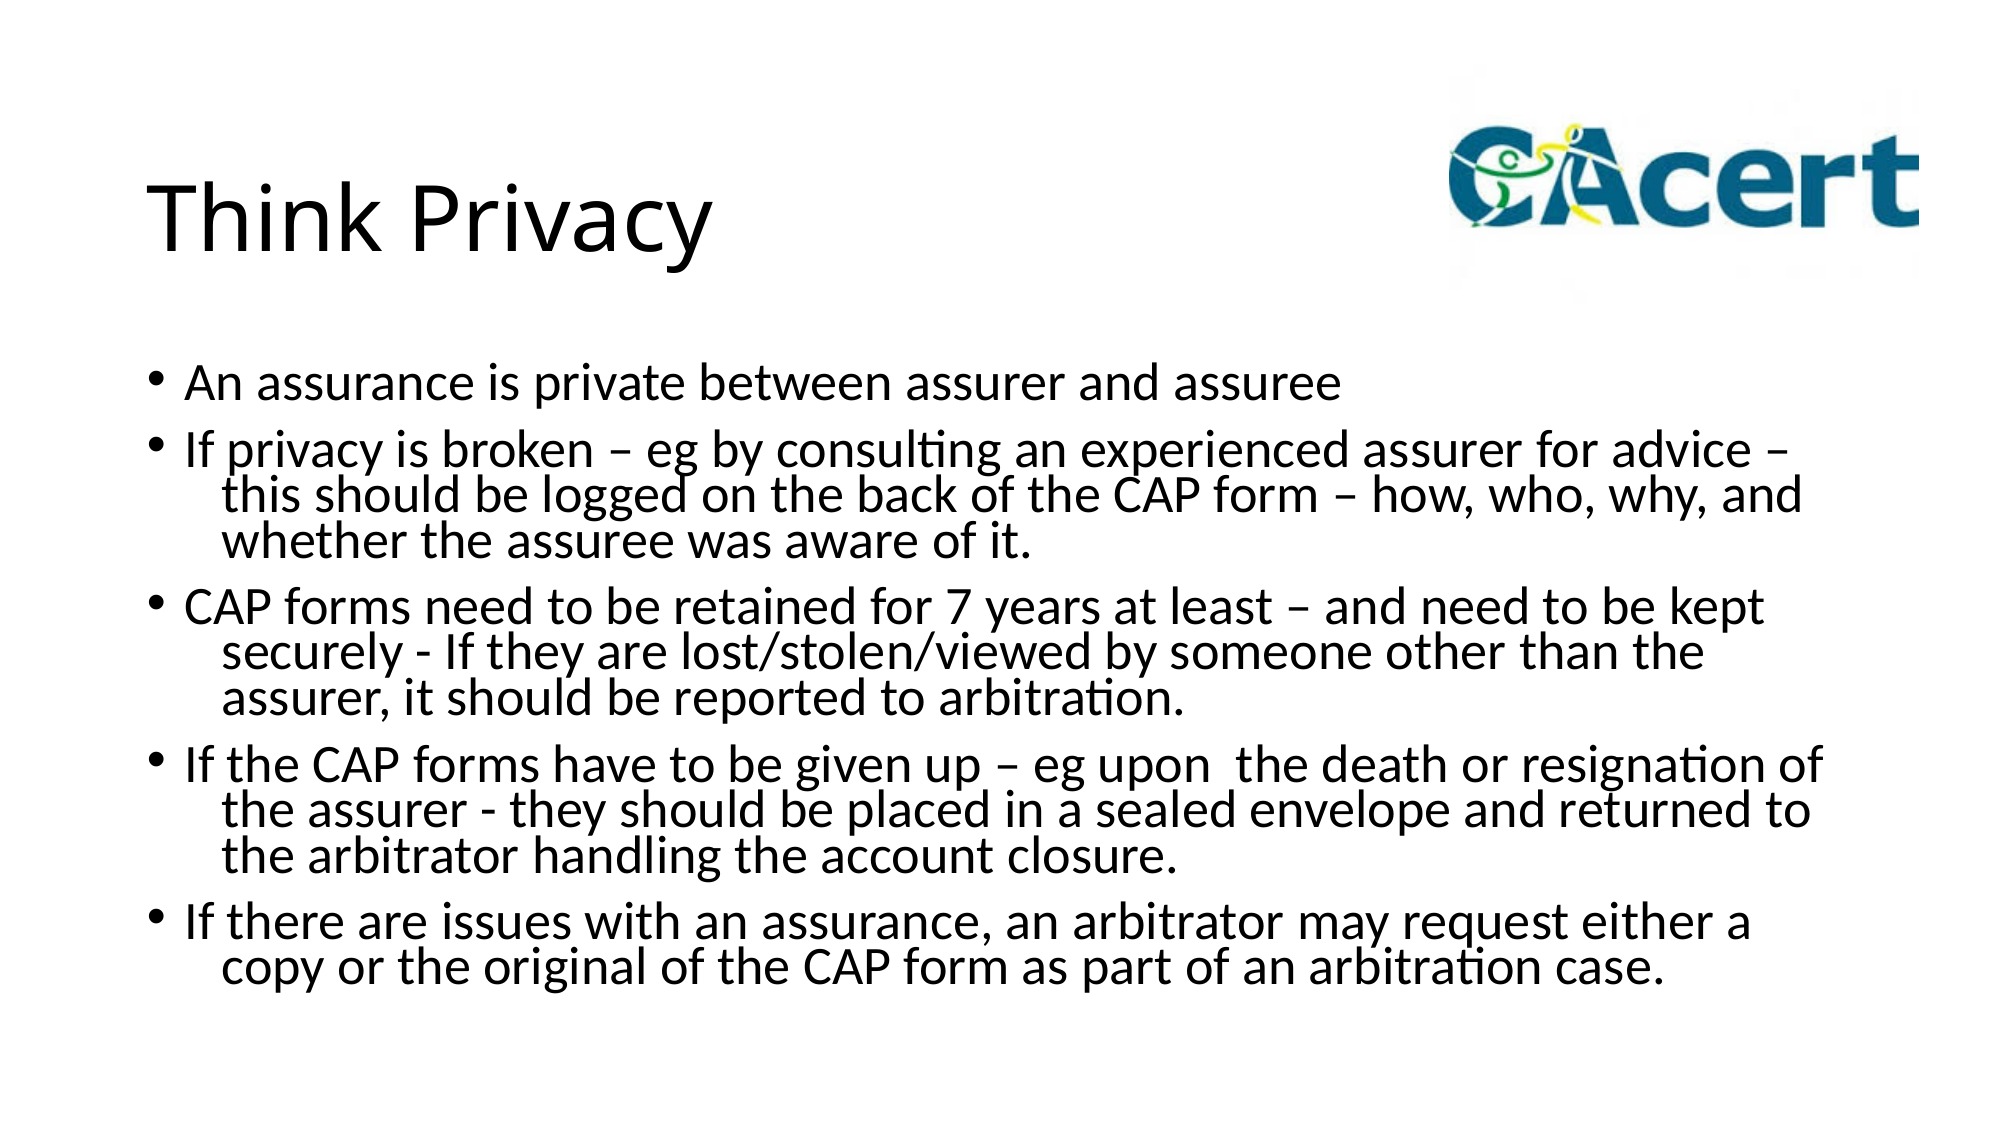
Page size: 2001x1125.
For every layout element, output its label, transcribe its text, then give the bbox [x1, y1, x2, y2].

list An assurance is private between assurer and assuree If privacy is broken – eg by consulting an experienced assurer for advice – this should be logged on the back of the CAP form – how, who, why, and whether the assuree was aware of it. CAP forms need to be retained for 7 years at least – and need to be kept securely - If they are lost/stolen/viewed by someone other than the assurer, it should be reported to arbitration. If the CAP forms have to be given up – eg upon the death or resignation of the assurer - they should be placed in a sealed envelope and returned to the arbitrator handling the account closure. If there are issues with an assurance, an arbitrator may request either a copy or the original of the CAP form as part of an arbitration case. [131, 356, 1883, 1071]
title Think Privacy [131, 114, 1718, 329]
